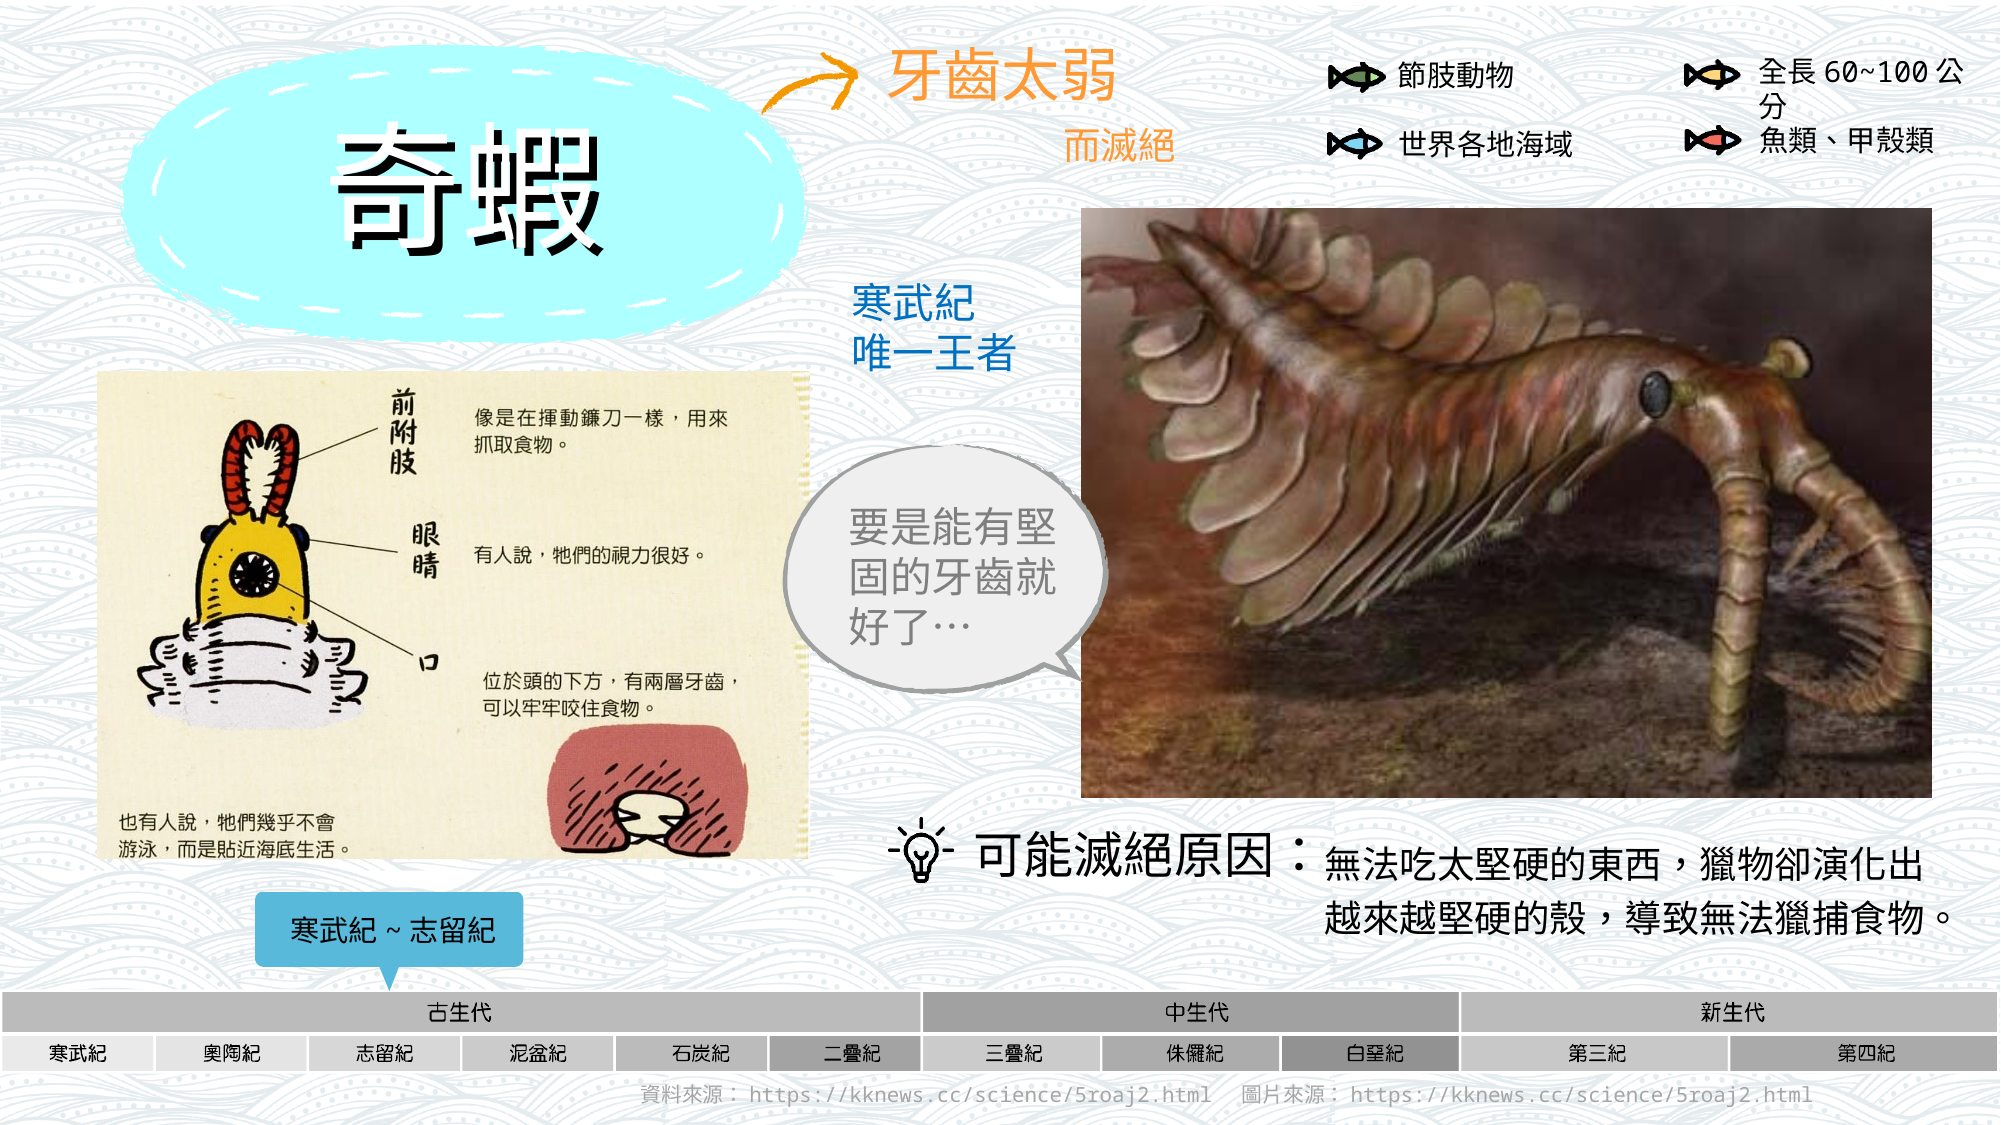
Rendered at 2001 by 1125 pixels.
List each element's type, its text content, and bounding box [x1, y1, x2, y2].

picture [1326, 62, 1388, 97]
picture [0, 892, 2000, 1075]
text_box 可能滅絕原因： [958, 815, 1352, 892]
text_box 魚類、甲殼類 [1744, 115, 1993, 166]
text_box 寒武紀~志留紀 [275, 904, 524, 955]
text_box 資料來源：https://kknews.cc/science/5roaj2.html 圖片來源：https://kknews.cc/science/5roaj2.html [625, 1073, 1968, 1115]
text_box 要是能有堅固的牙齒就好了… [833, 493, 1104, 661]
text_box 牙齒太弱 [870, 30, 1298, 117]
text_box 世界各地海域 [1383, 119, 1632, 170]
picture [116, 44, 860, 344]
text_box 奇蝦 [221, 79, 701, 275]
text_box 全長60~100公分 [1743, 45, 2000, 97]
picture [888, 817, 954, 883]
picture [97, 208, 1932, 859]
picture [1682, 56, 1744, 92]
text_box 而滅絕 [1048, 114, 1194, 176]
text_box 節肢動物 [1382, 49, 1632, 101]
picture [1682, 125, 1744, 160]
text_box 寒武紀 唯一王者 [836, 269, 1081, 386]
text_box 無法吃太堅硬的東西，獵物卻演化出越來越堅硬的殼，導致無法獵捕食物。 [1309, 824, 1968, 949]
picture [1322, 128, 1383, 164]
